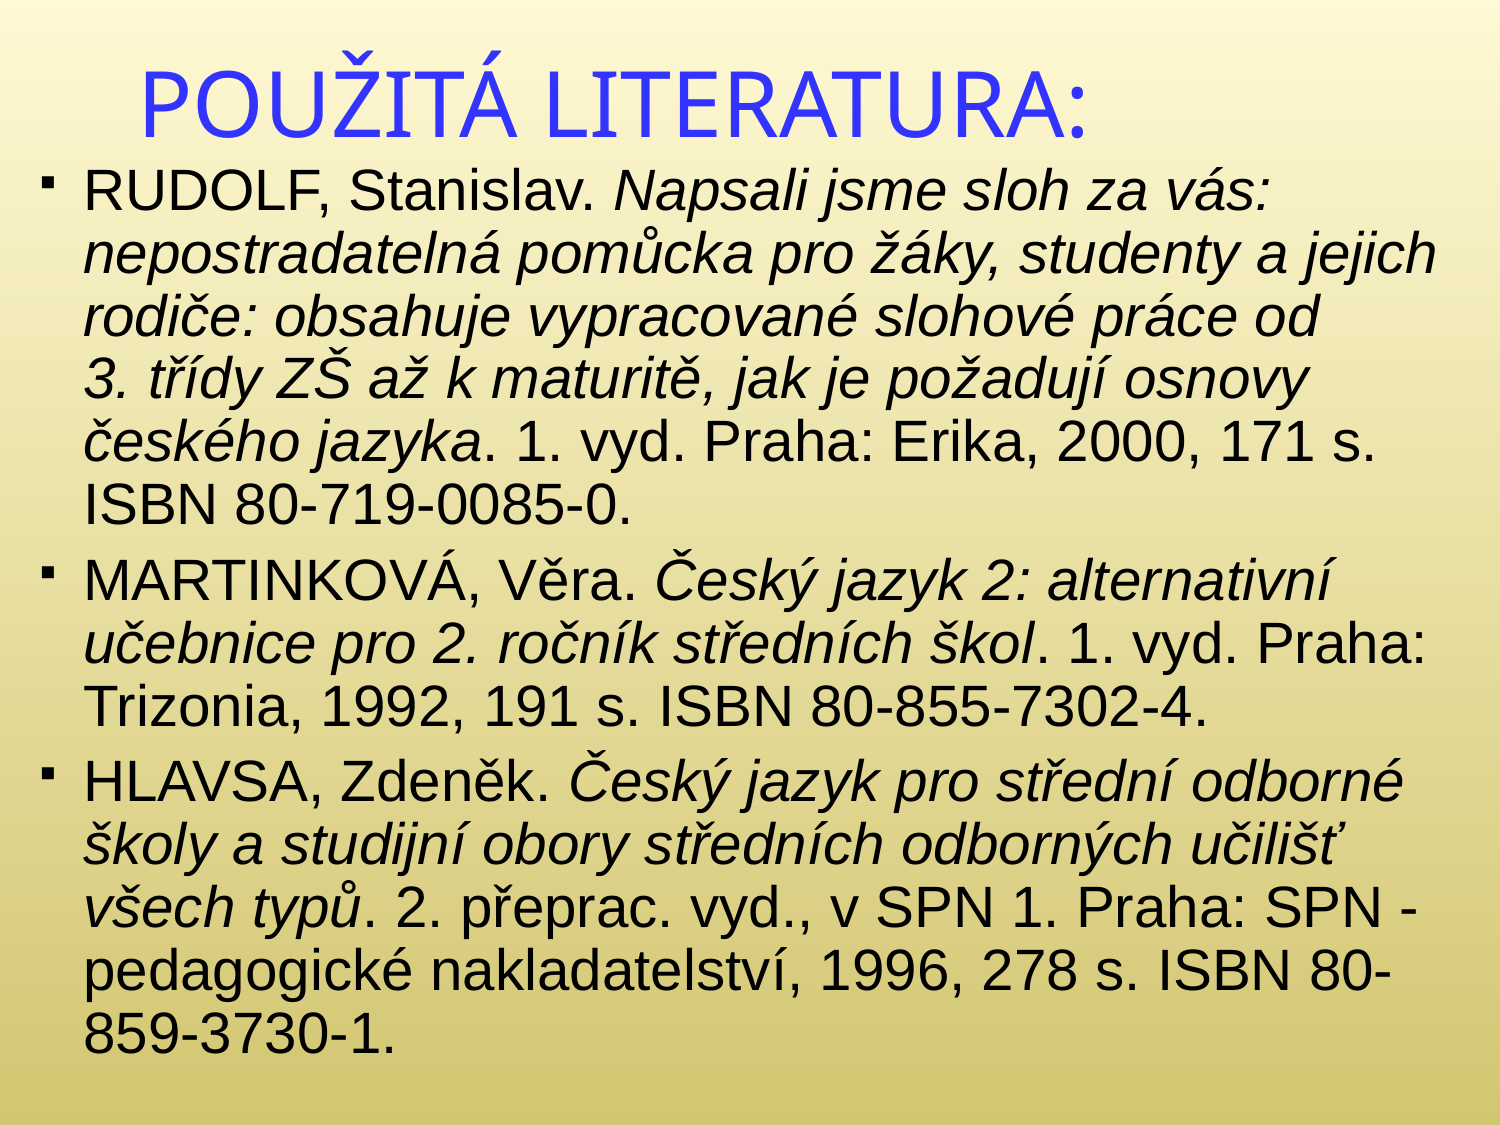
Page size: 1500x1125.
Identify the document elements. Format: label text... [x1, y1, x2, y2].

list RUDOLF, Stanislav. Napsali jsme sloh za vás: nepostradatelná pomůcka pro žáky, studenty a jejich rodiče: obsahuje vypracované slohové práce od 3. třídy ZŠ až k maturitě, jak je požadují osnovy českého jazyka. 1. vyd. Praha: Erika, 2000, 171 s. ISBN 80-719-0085-0. MARTINKOVÁ, Věra. Český jazyk 2: alternativní učebnice pro 2. ročník středních škol. 1. vyd. Praha: Trizonia, 1992, 191 s. ISBN 80-855-7302-4. HLAVSA, Zdeněk. Český jazyk pro střední odborné školy a studijní obory středních odborných učilišť všech typů. 2. přeprac. vyd., v SPN 1. Praha: SPN - pedagogické nakladatelství, 1996, 278 s. ISBN 80-859-3730-1. [23, 152, 1465, 1074]
title POUŽITÁ LITERATURA: [74, 38, 1418, 152]
